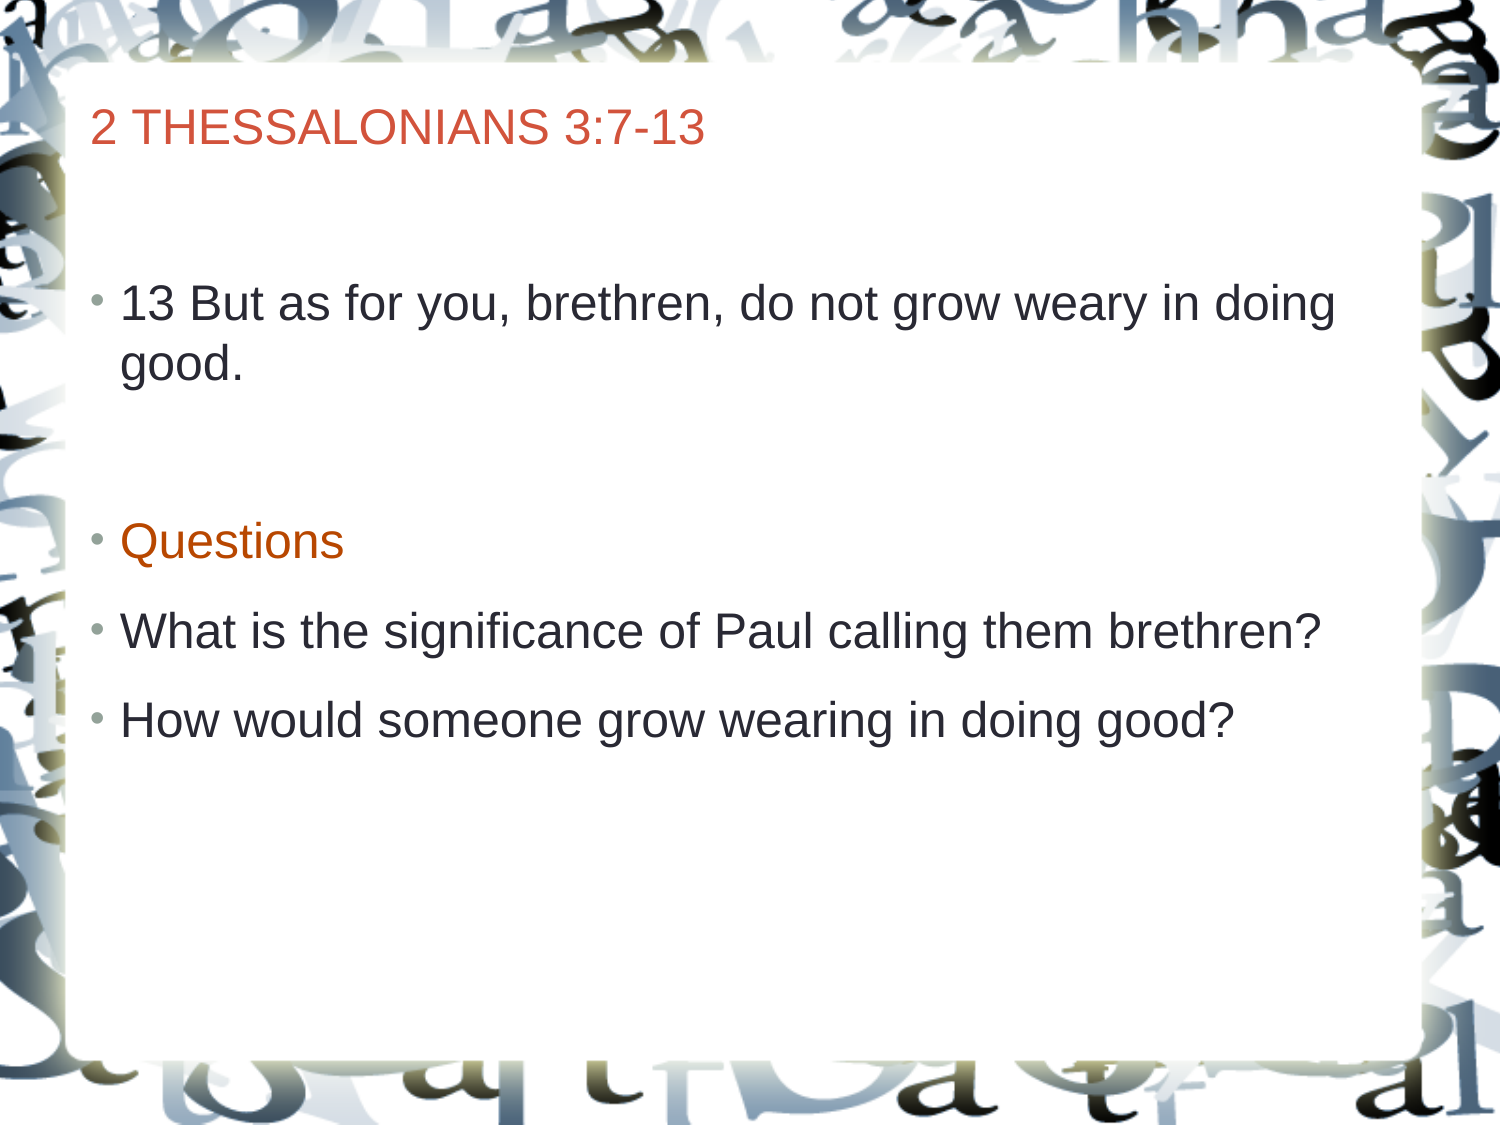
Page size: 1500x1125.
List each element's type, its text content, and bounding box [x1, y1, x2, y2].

title 2 THESSALONIANS 3:7-13 [75, 87, 1425, 250]
picture [0, 0, 1500, 1125]
list 13 But as for you, brethren, do not grow weary in doing good. Questions What is the significance of Paul calling them brethren? How would someone grow wearing in doing good? [75, 262, 1425, 1063]
